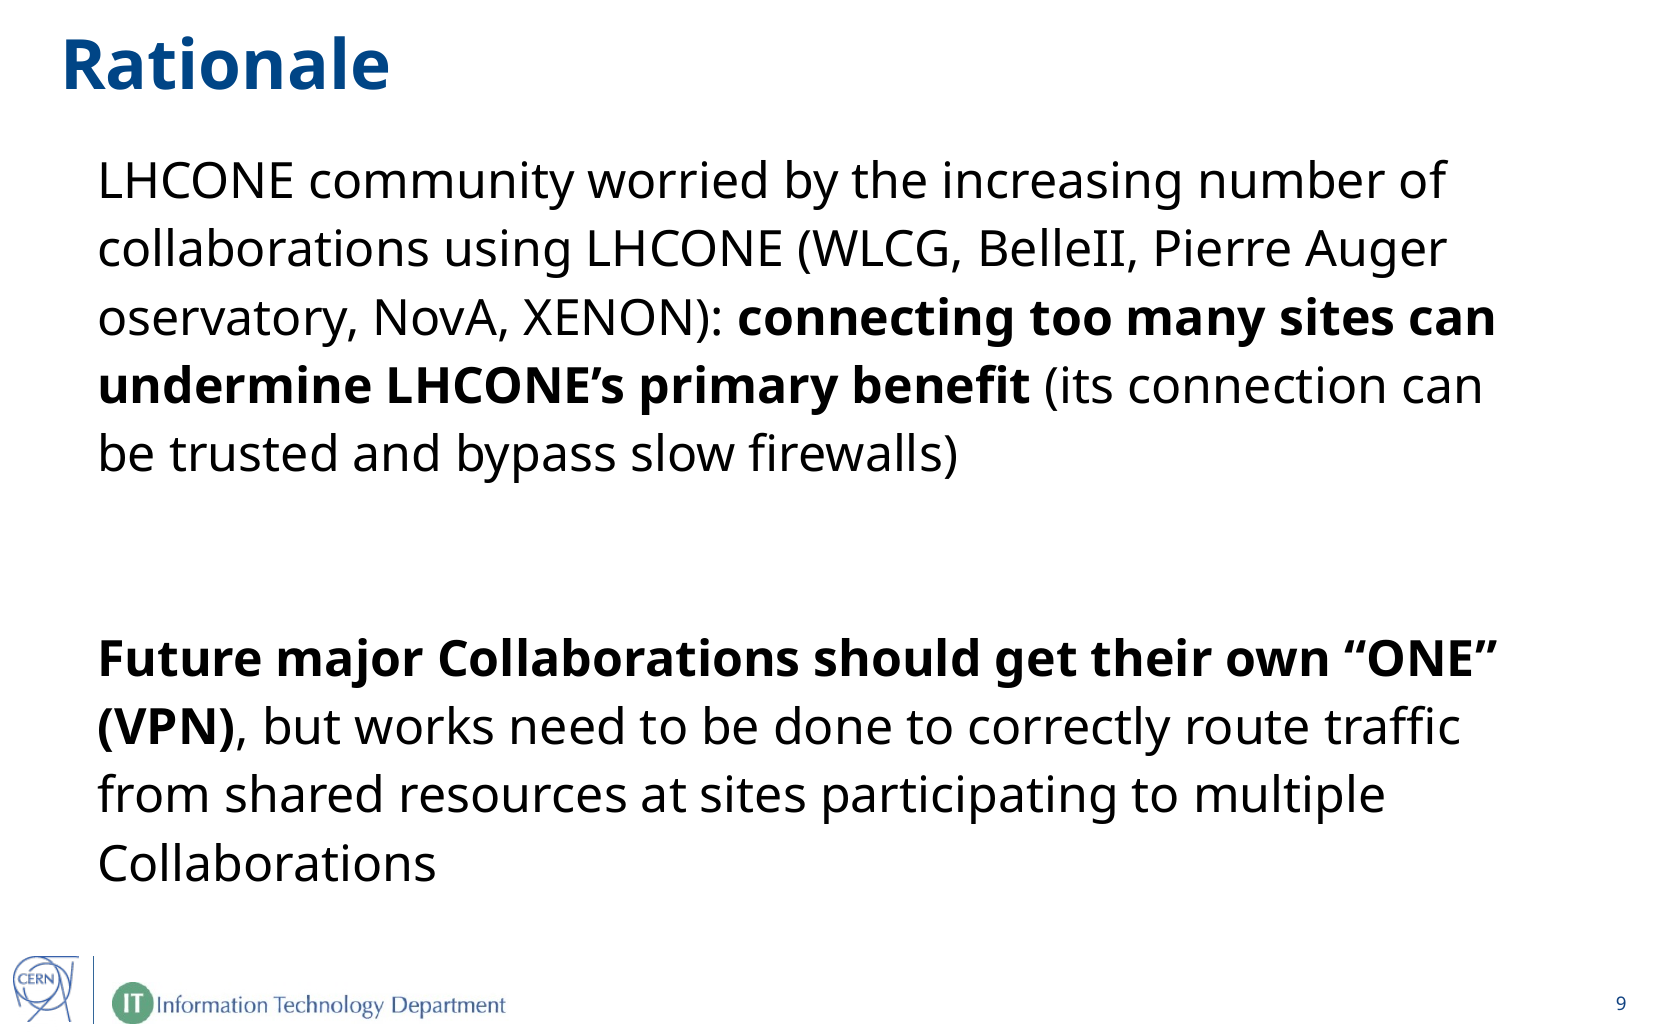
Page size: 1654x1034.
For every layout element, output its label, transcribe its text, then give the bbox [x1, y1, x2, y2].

text_box LHCONE community worried by the increasing number of collaborations using LHCONE (WLCG, BelleII, Pierre Auger oservatory, NovA, XENON): connecting too many sites can undermine LHCONE’s primary benefit (its connection can be trusted and bypass slow firewalls) Future major Collaborations should get their own “ONE” (VPN), but works need to be done to correctly route traffic from shared resources at sites participating to multiple Collaborations [82, 137, 1563, 1034]
title Rationale [60, 0, 1523, 138]
picture [13, 956, 79, 1032]
